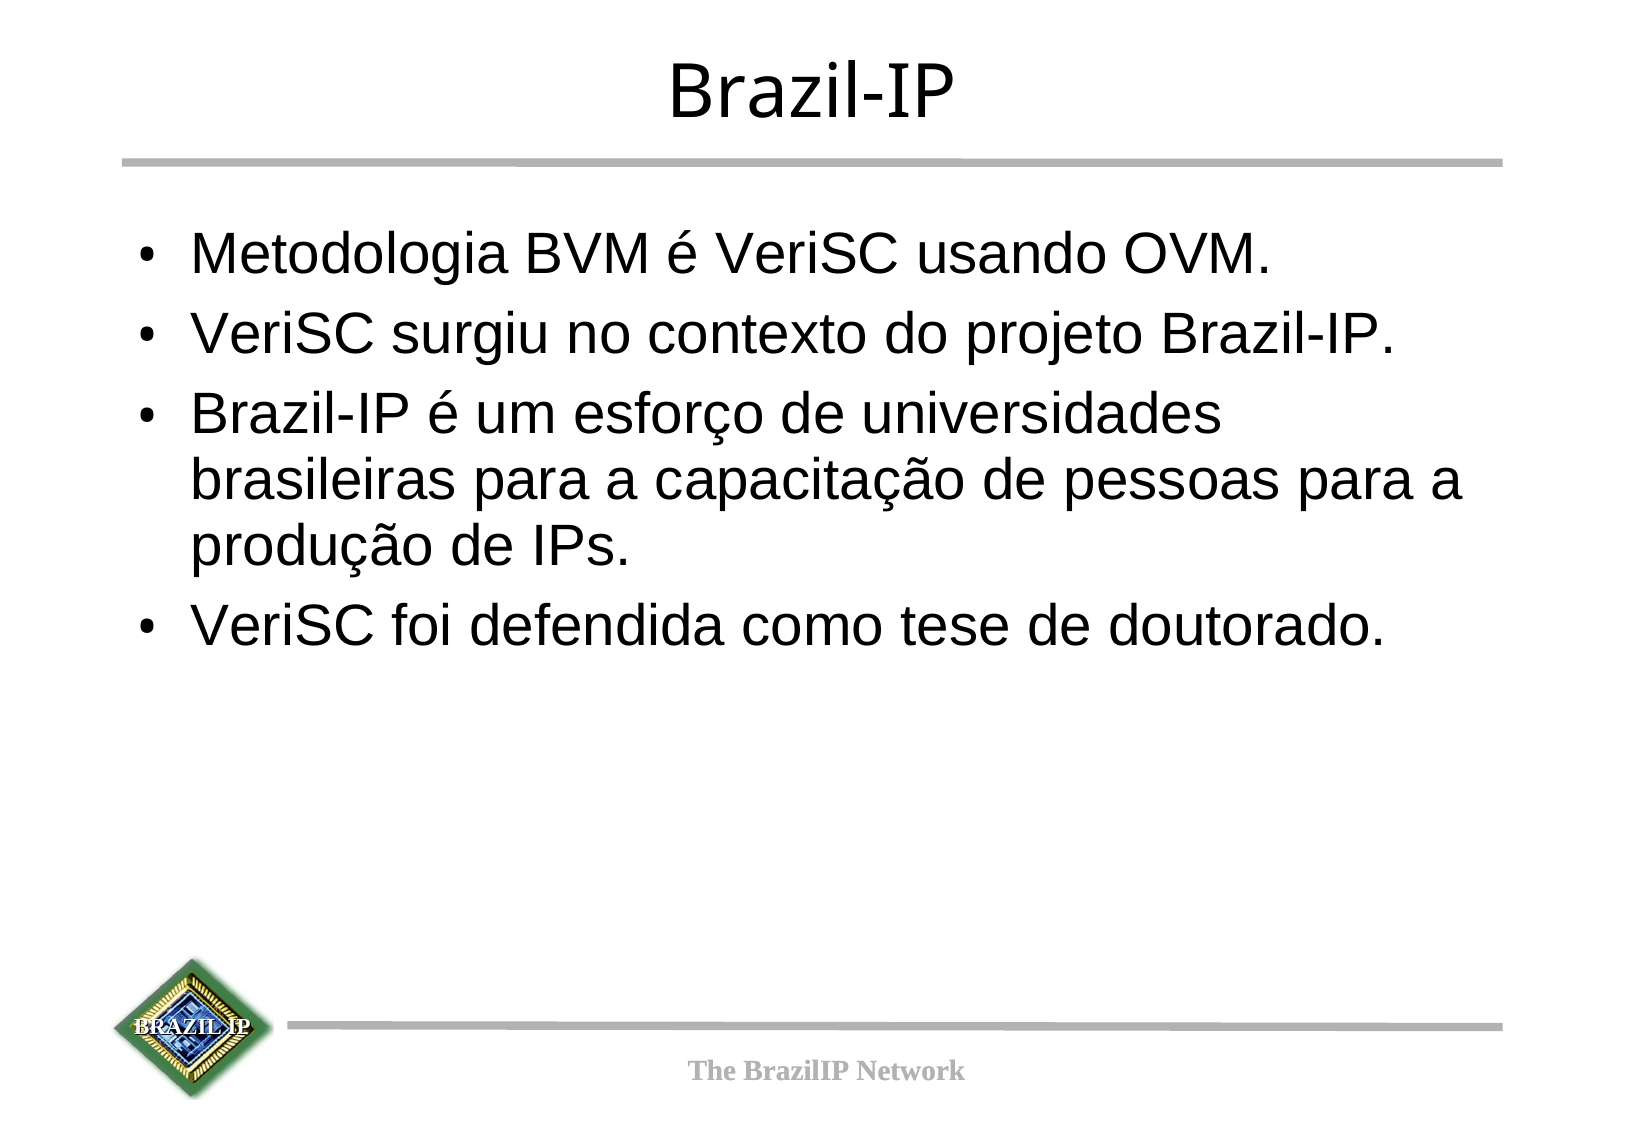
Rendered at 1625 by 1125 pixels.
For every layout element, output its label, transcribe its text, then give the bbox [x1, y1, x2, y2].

list Metodologia BVM é VeriSC usando OVM. VeriSC surgiu no contexto do projeto Brazil-IP. Brazil-IP é um esforço de universidades brasileiras para a capacitação de pessoas para a produção de IPs. VeriSC foi defendida como tese de doutorado. [121, 212, 1487, 943]
title Brazil-IP [121, 0, 1502, 191]
picture [108, 953, 274, 1100]
